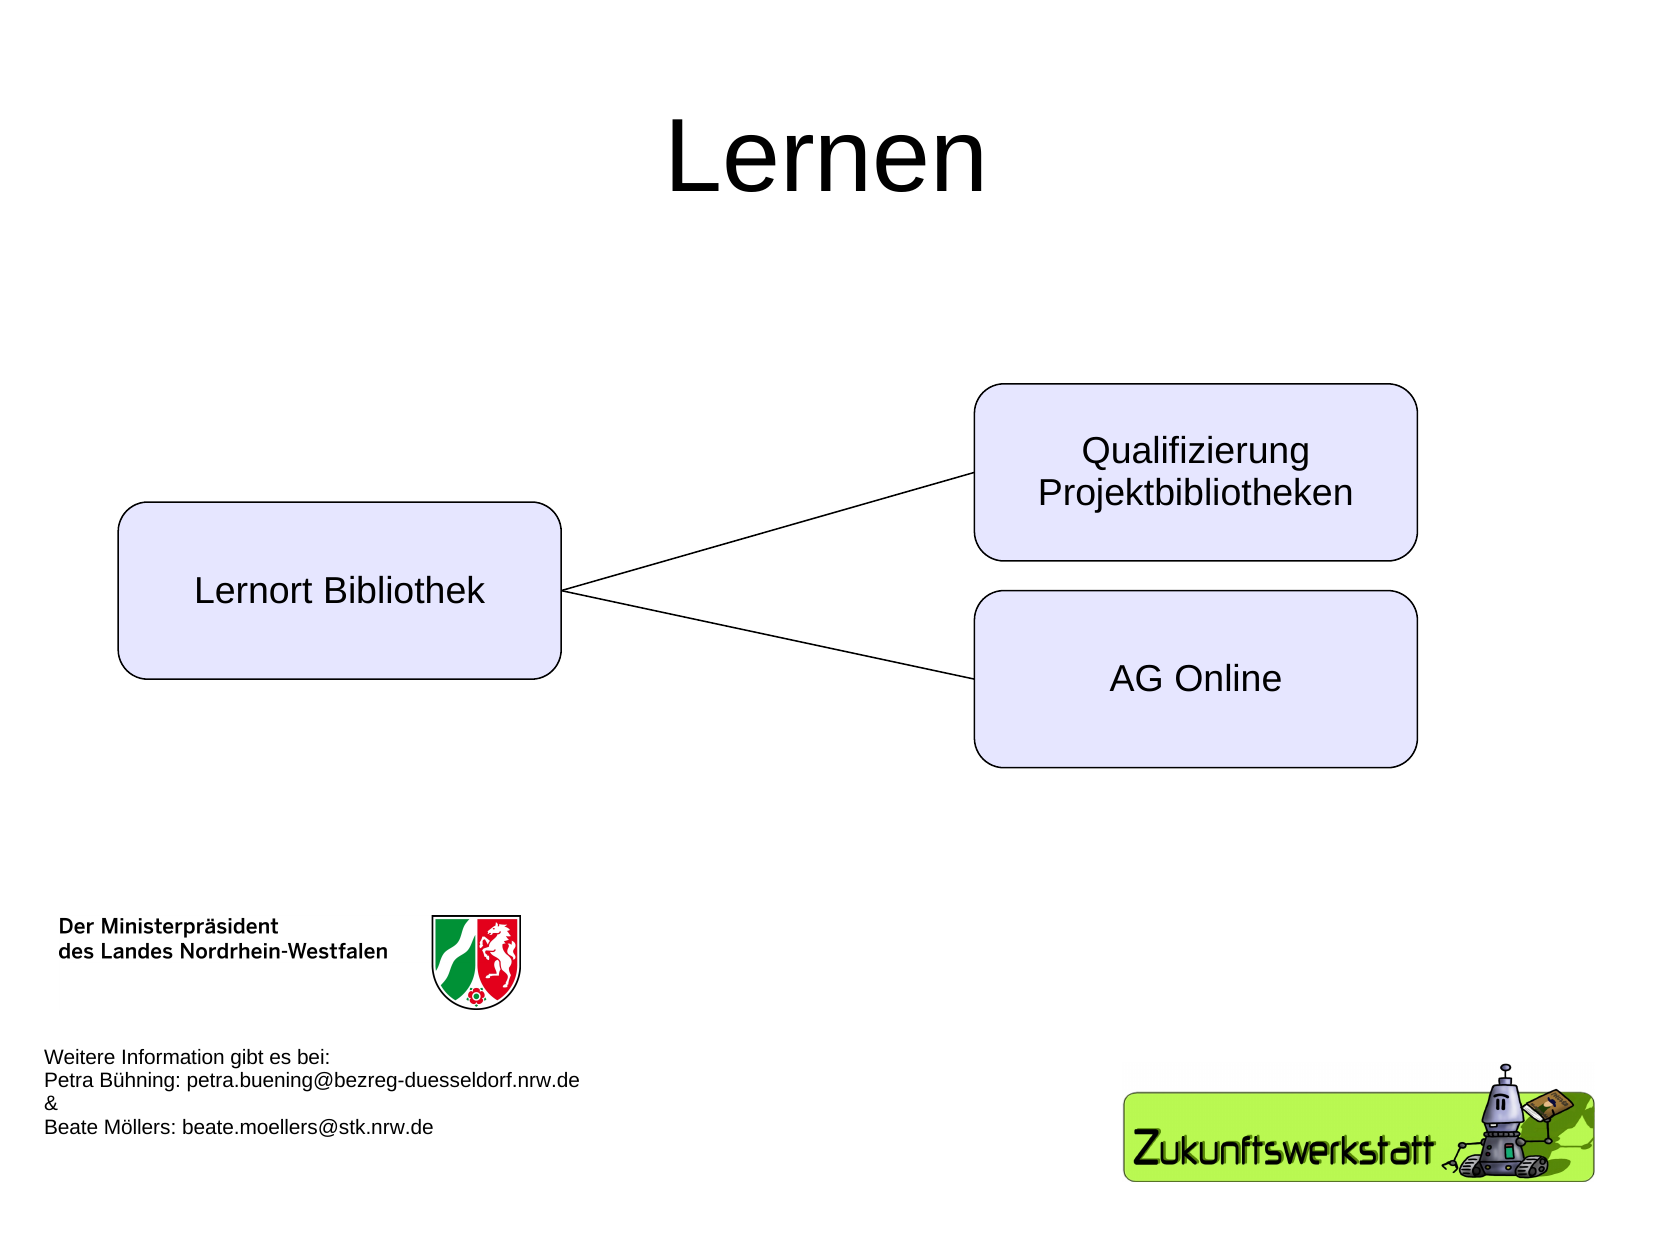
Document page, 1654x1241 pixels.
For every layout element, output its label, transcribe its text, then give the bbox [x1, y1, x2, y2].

text_box Lernort Bibliothek [118, 502, 562, 680]
text_box AG Online [974, 590, 1418, 768]
text_box Weitere Information gibt es bei: Petra Bühning: petra.buening@bezreg-duesseldorf.nrw.de & Beate Möllers: beate.moellers@stk.nrw.de [29, 1038, 1447, 1241]
picture [1122, 1062, 1595, 1182]
title Lernen [82, 56, 1571, 249]
picture [59, 915, 521, 1010]
text_box Qualifizierung Projektbibliotheken [974, 383, 1418, 561]
